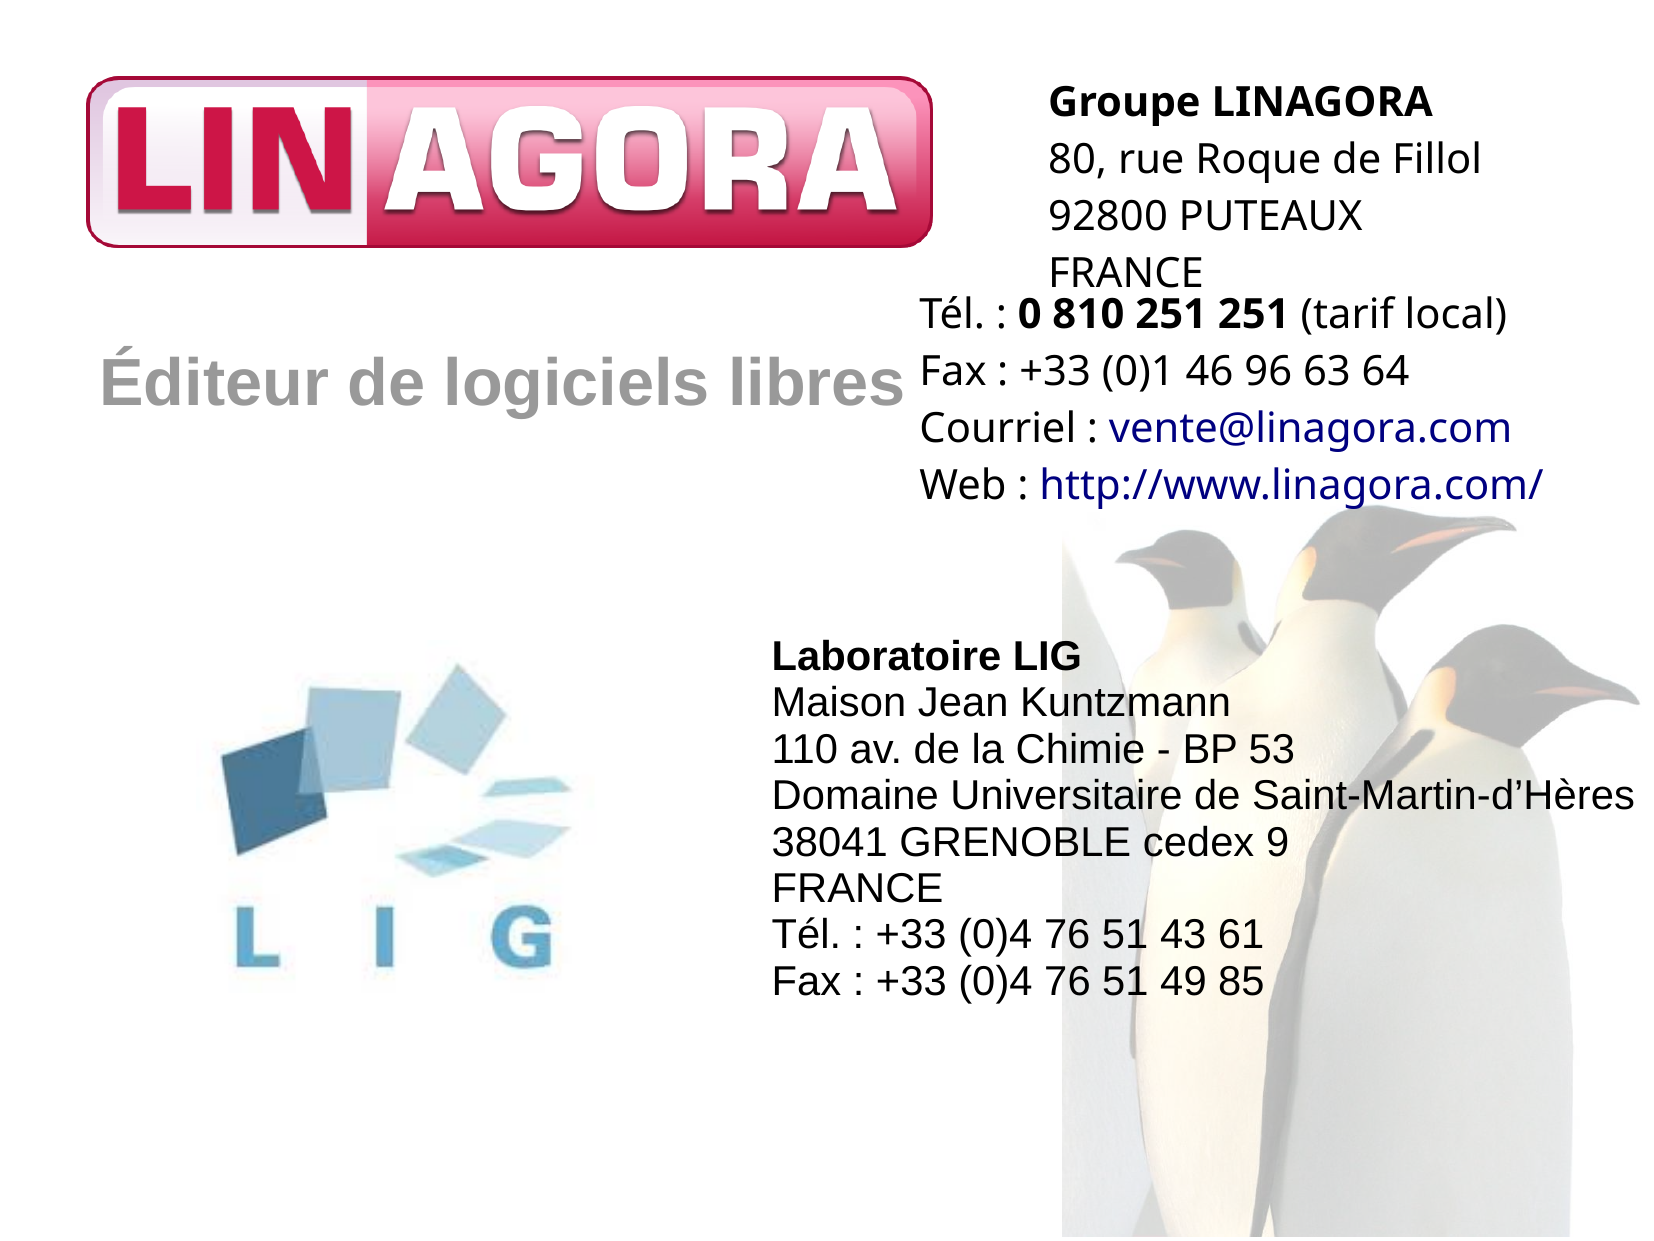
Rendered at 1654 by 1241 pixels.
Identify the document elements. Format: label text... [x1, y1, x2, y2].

text_box Groupe LINAGORA 80, rue Roque de Fillol 92800 PUTEAUX FRANCE [1033, 64, 1603, 276]
picture [196, 640, 599, 993]
text_box Tél. : 0 810 251 251 (tarif local) Fax : +33 (0)1 46 96 63 64 Courriel : vente@linagora.com Web : http://www.linagora.com/ [904, 276, 1654, 515]
text_box Éditeur de logiciels libres [84, 342, 904, 427]
picture [86, 76, 933, 248]
text_box Laboratoire LIG Maison Jean Kuntzmann 110 av. de la Chimie - BP 53 Domaine Universitaire de Saint-Martin-d’Hères 38041 GRENOBLE cedex 9 FRANCE Tél. : +33 (0)4 76 51 43 61 Fax : +33 (0)4 76 51 49 85 [756, 625, 1651, 1012]
